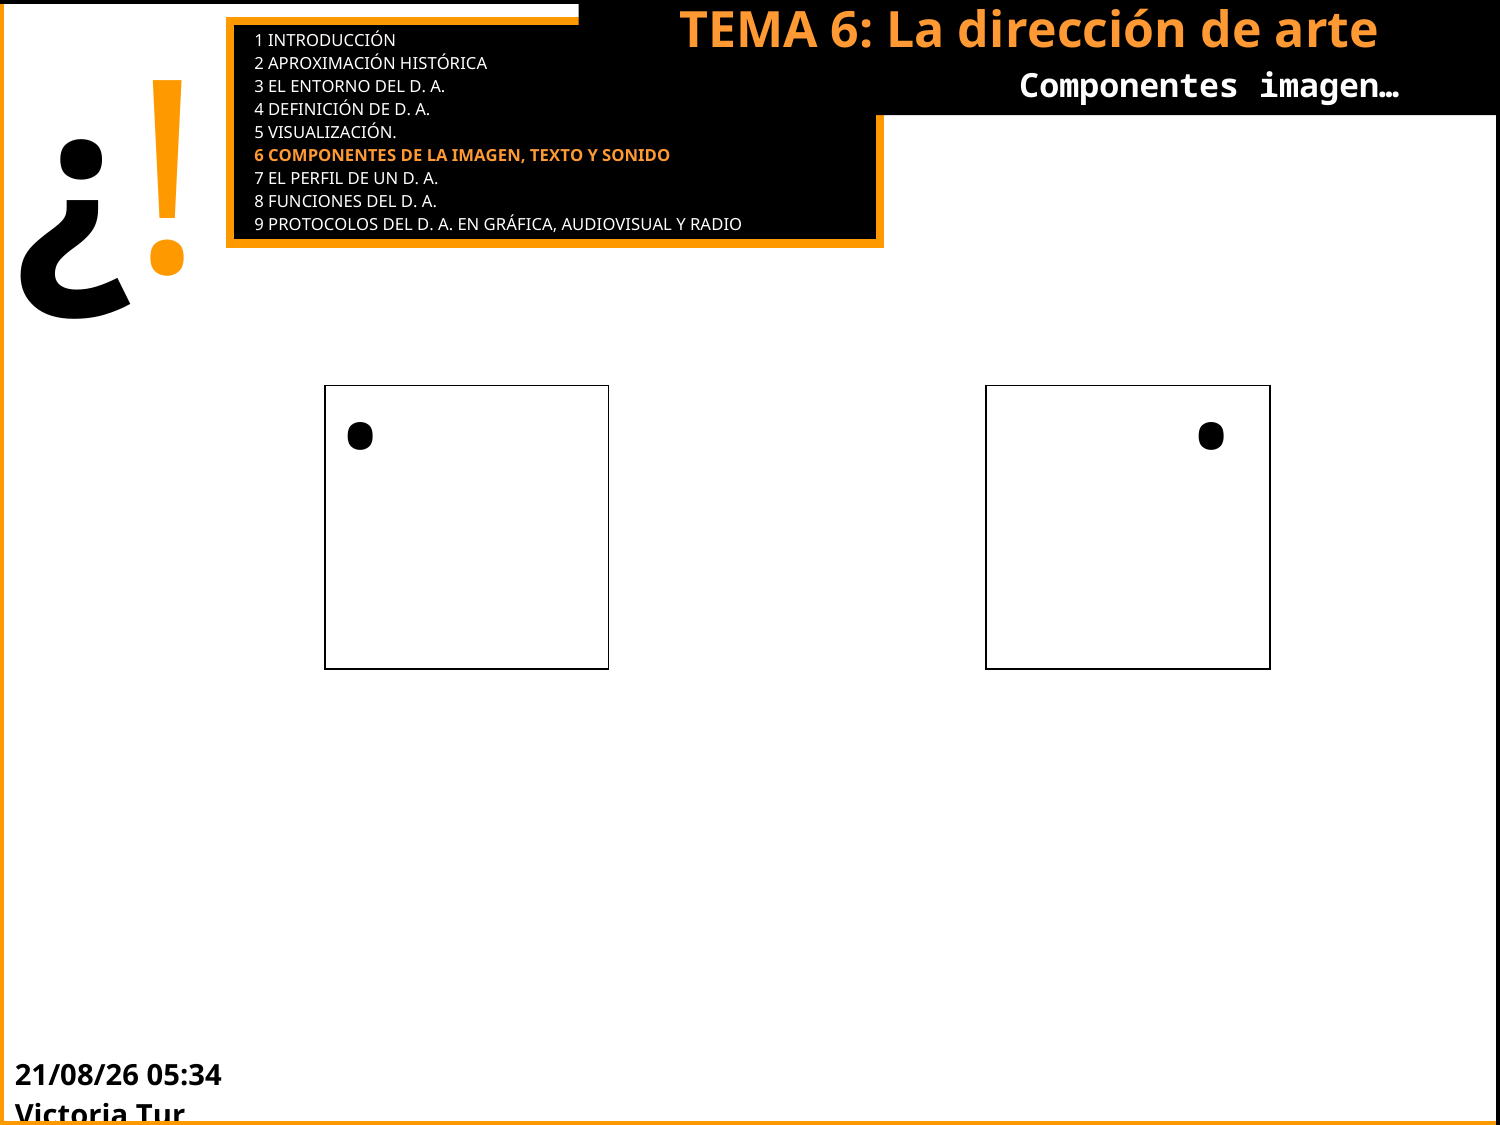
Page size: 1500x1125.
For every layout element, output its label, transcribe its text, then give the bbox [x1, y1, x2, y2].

text_box • [324, 350, 429, 519]
text_box • [1175, 350, 1279, 519]
text_box [986, 385, 1270, 669]
text_box [324, 385, 609, 669]
text_box TEMA 6: La dirección de arte Componentes imagen… [578, 0, 1500, 116]
text_box 1 INTRODUCCIÓN 2 APROXIMACIÓN HISTÓRICA 3 EL ENTORNO DEL D. A. 4 DEFINICIÓN DE D. A. 5 VISUALIZACIÓN. 6 COMPONENTES DE LA IMAGEN, TEXTO Y SONIDO 7 EL PERFIL DE UN D. A. 8 FUNCIONES DEL D. A. 9 PROTOCOLOS DEL D. A. EN GRÁFICA, AUDIOVISUAL Y RADIO [230, 20, 880, 244]
